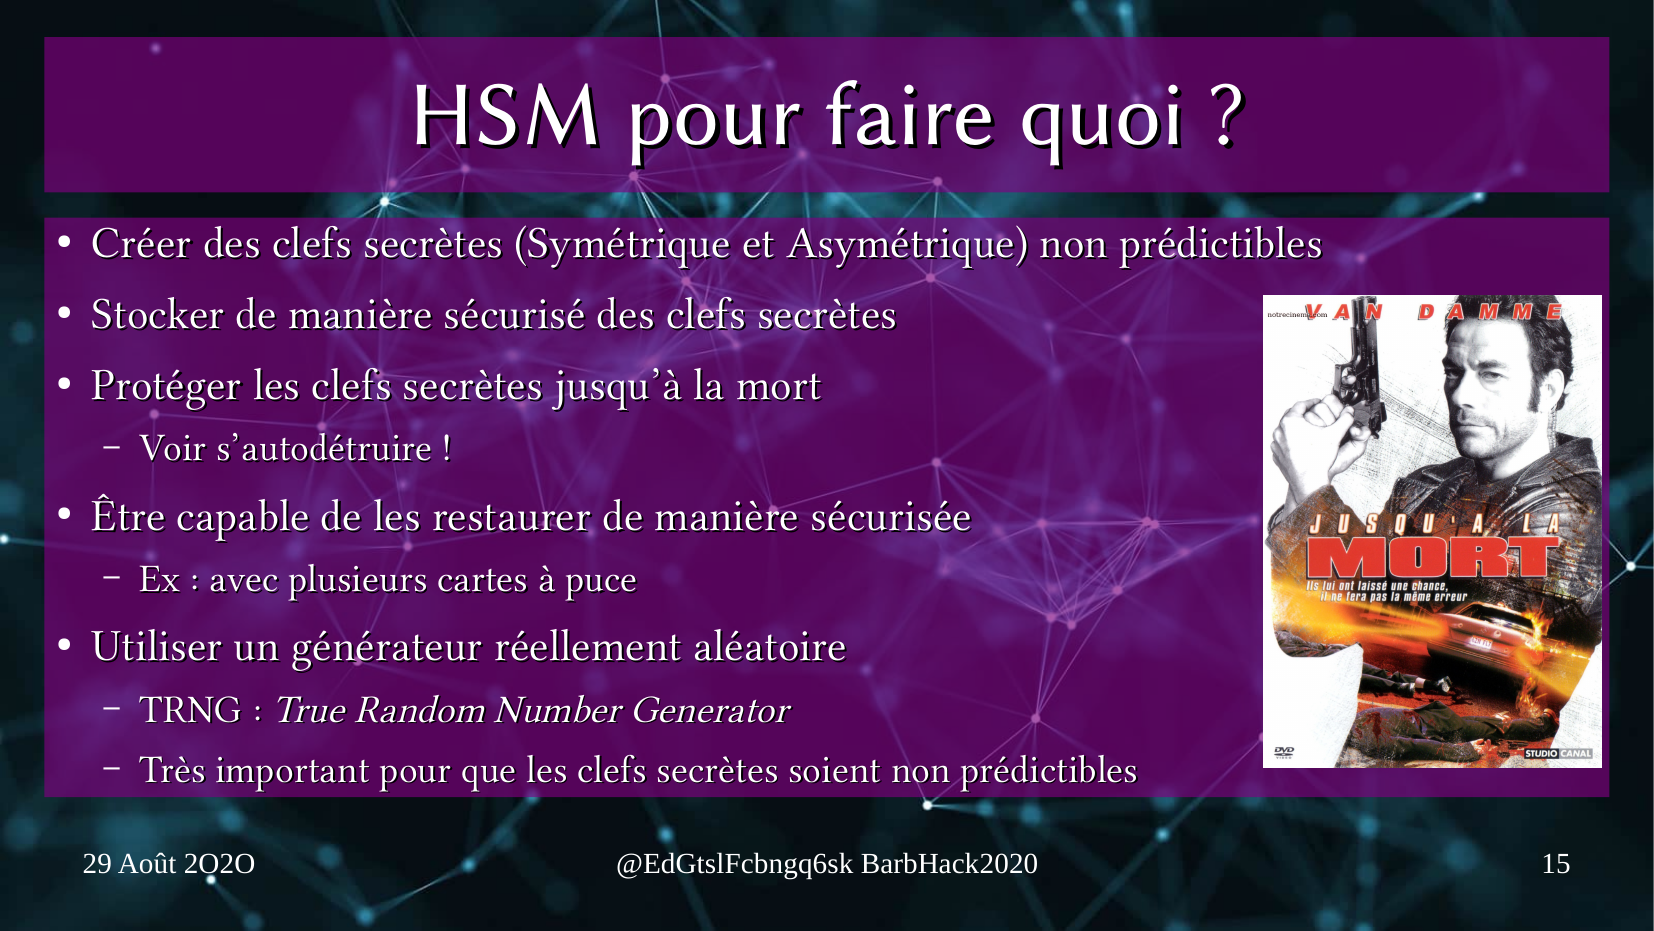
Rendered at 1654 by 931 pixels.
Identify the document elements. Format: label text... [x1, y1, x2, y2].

picture [0, 0, 1654, 931]
list Créer des clefs secrètes (Symétrique et Asymétrique) non prédictibles Stocker de manière sécurisé des clefs secrètes Protéger les clefs secrètes jusqu’à la mort Voir s’autodétruire ! Être capable de les restaurer de manière sécurisée Ex : avec plusieurs cartes à puce Utiliser un générateur réellement aléatoire TRNG : True Random Number Generator Très important pour que les clefs secrètes soient non prédictibles [44, 217, 1610, 798]
title HSM pour faire quoi ? [44, 37, 1610, 193]
